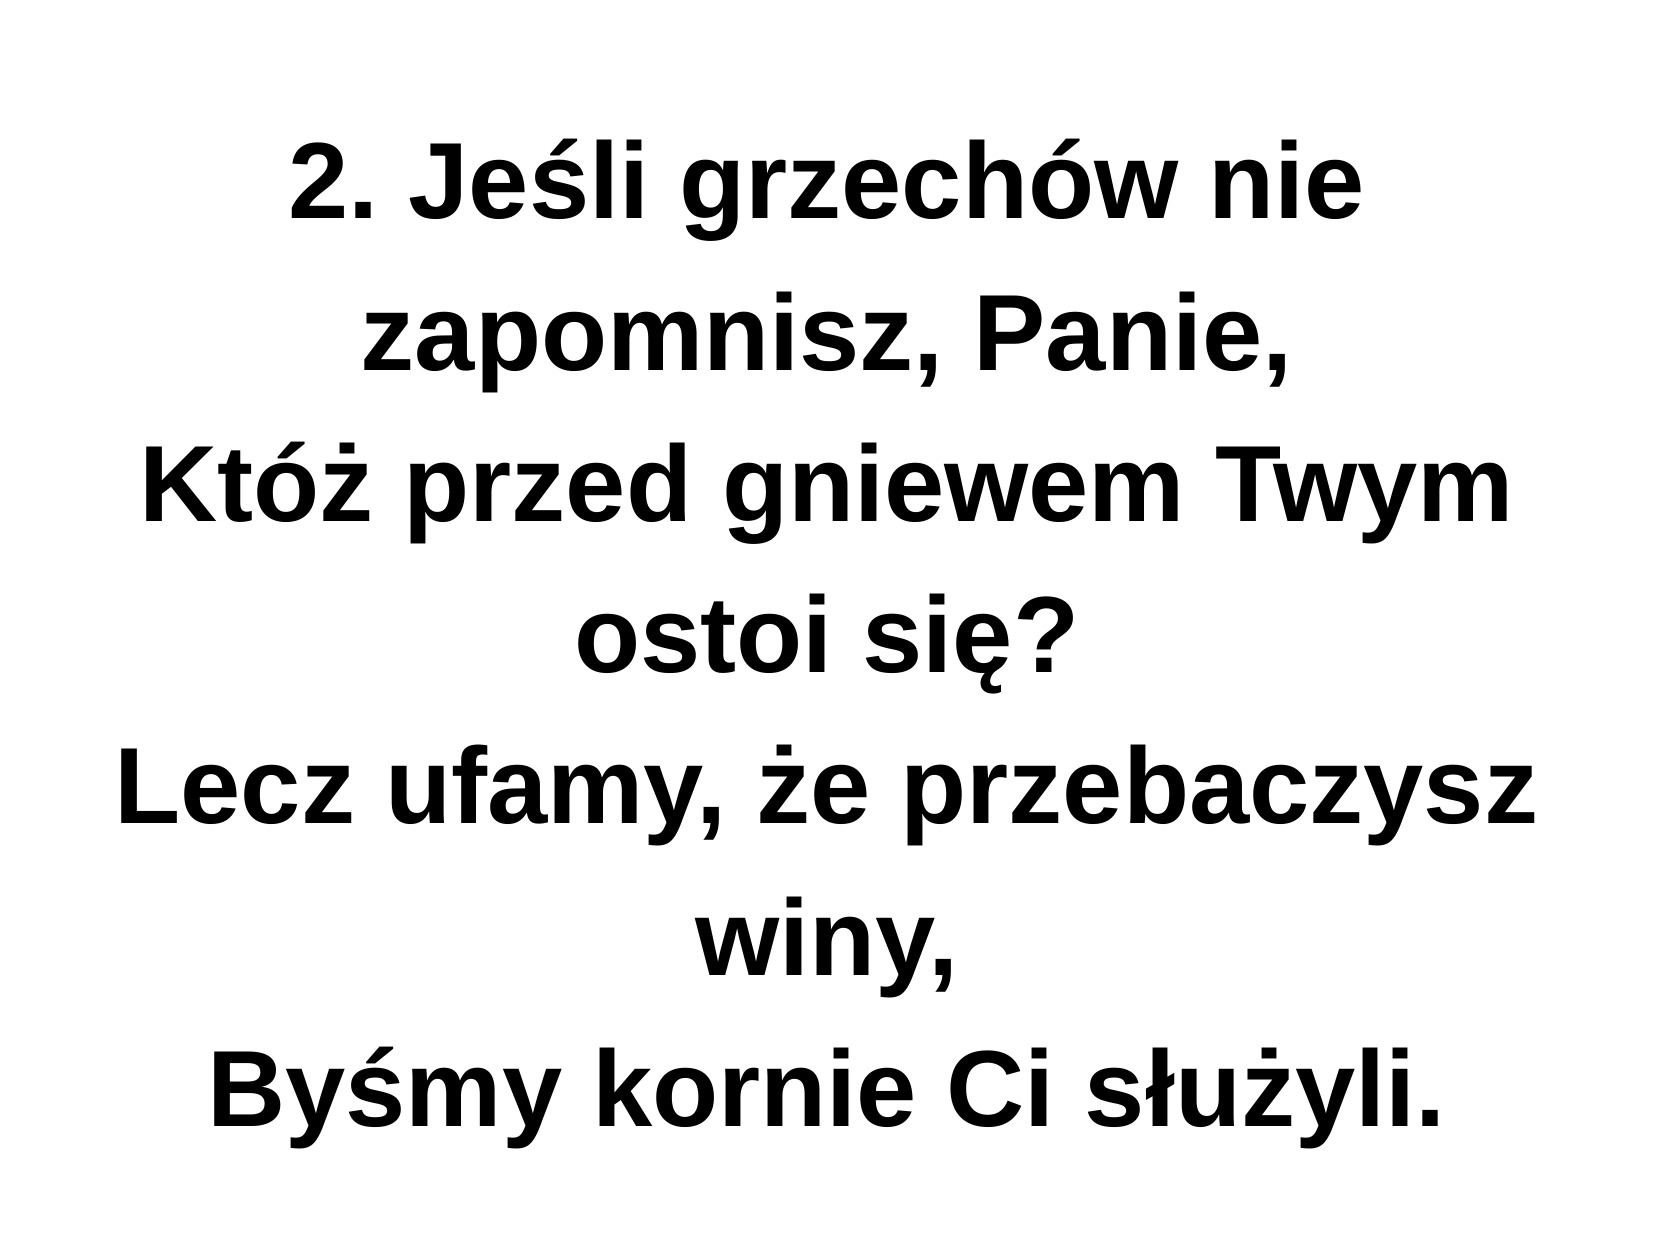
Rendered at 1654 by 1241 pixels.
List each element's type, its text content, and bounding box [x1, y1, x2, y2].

subtitle 2. Jeśli grzechów nie zapomnisz, Panie, Któż przed gniewem Twym ostoi się? Lecz ufamy, że przebaczysz winy, Byśmy kornie Ci służyli. [0, 0, 1654, 1241]
